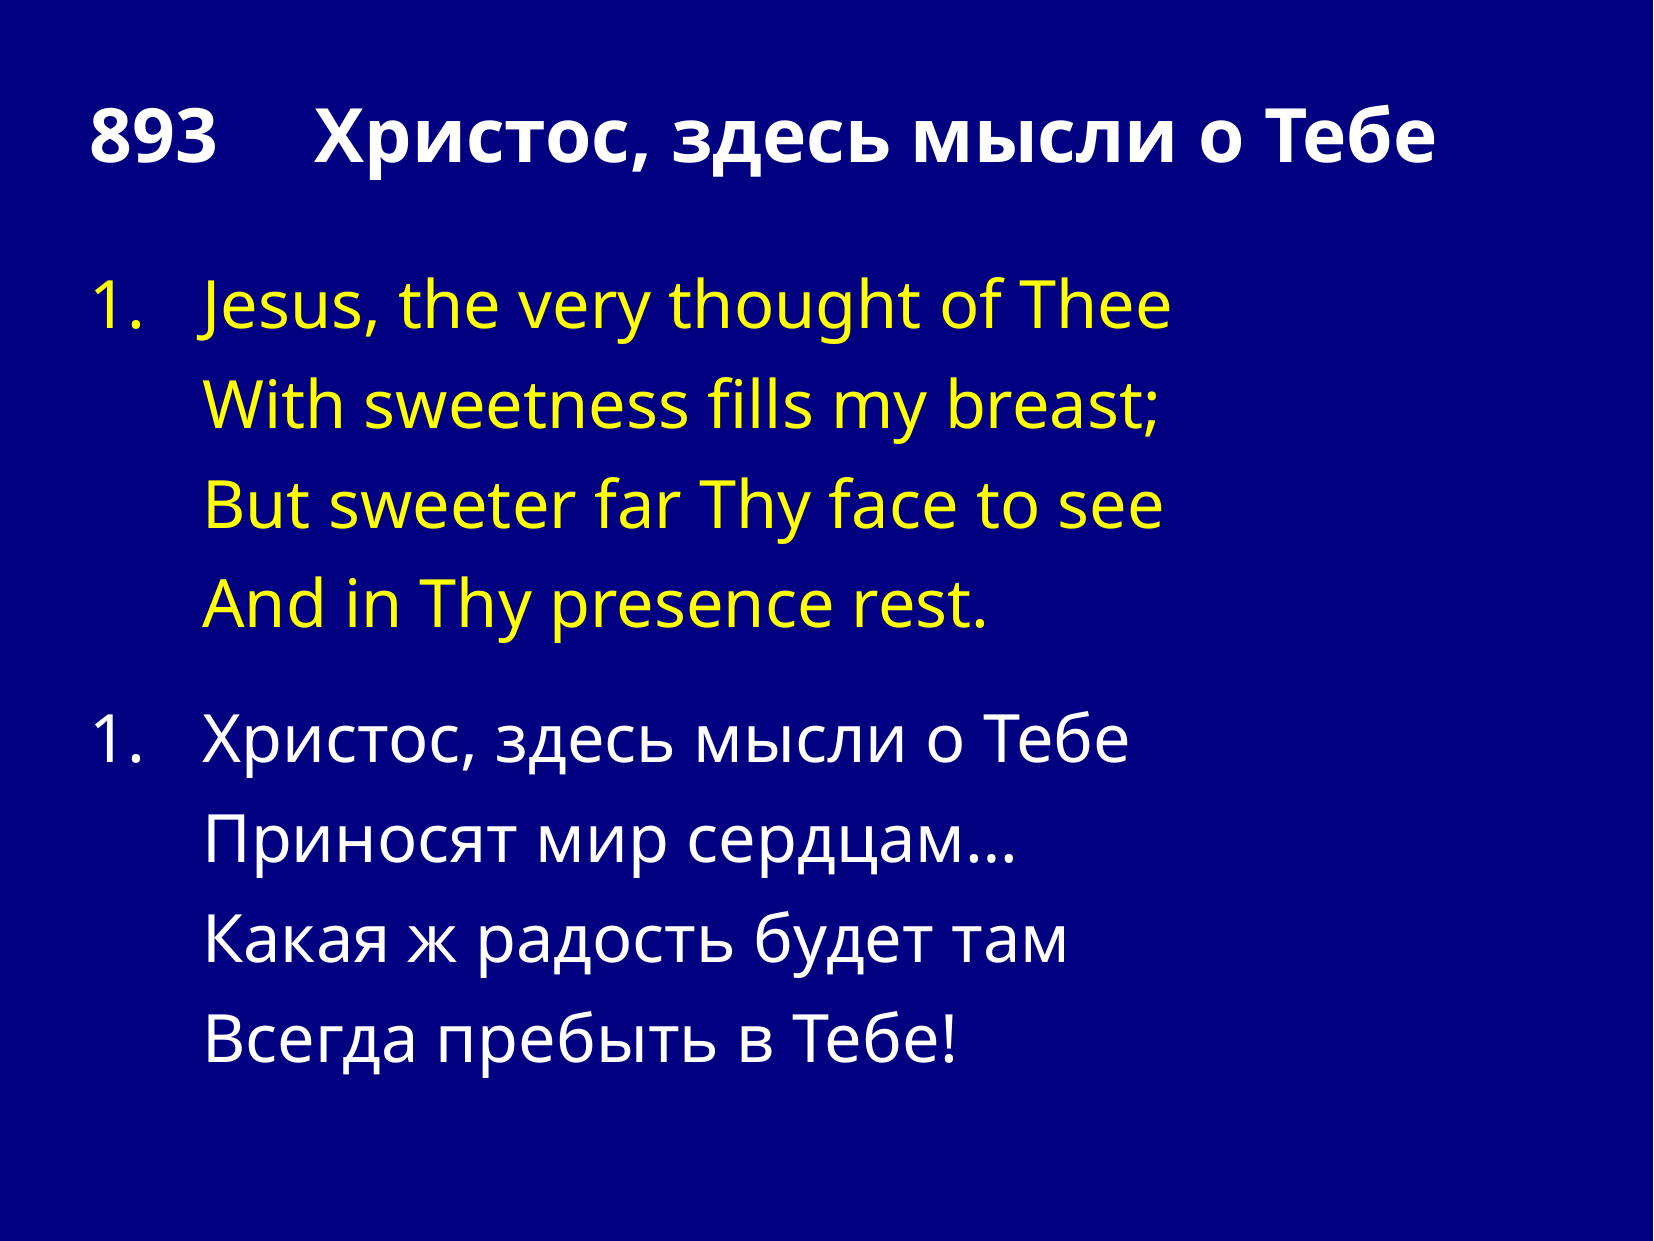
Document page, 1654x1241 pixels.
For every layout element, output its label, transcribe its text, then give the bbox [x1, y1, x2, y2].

text_box 893 Христос, здесь мысли о Тебе [75, 75, 1651, 188]
text_box 1. Христос, здесь мысли о Тебе Приносят мир сердцам… Какая ж радость будет там Всегда пребыть в Тебе! [75, 675, 1576, 1163]
text_box 1. Jesus, the very thought of Thee With sweetness fills my breast; But sweeter far Thy face to see And in Thy presence rest. [75, 188, 1576, 638]
